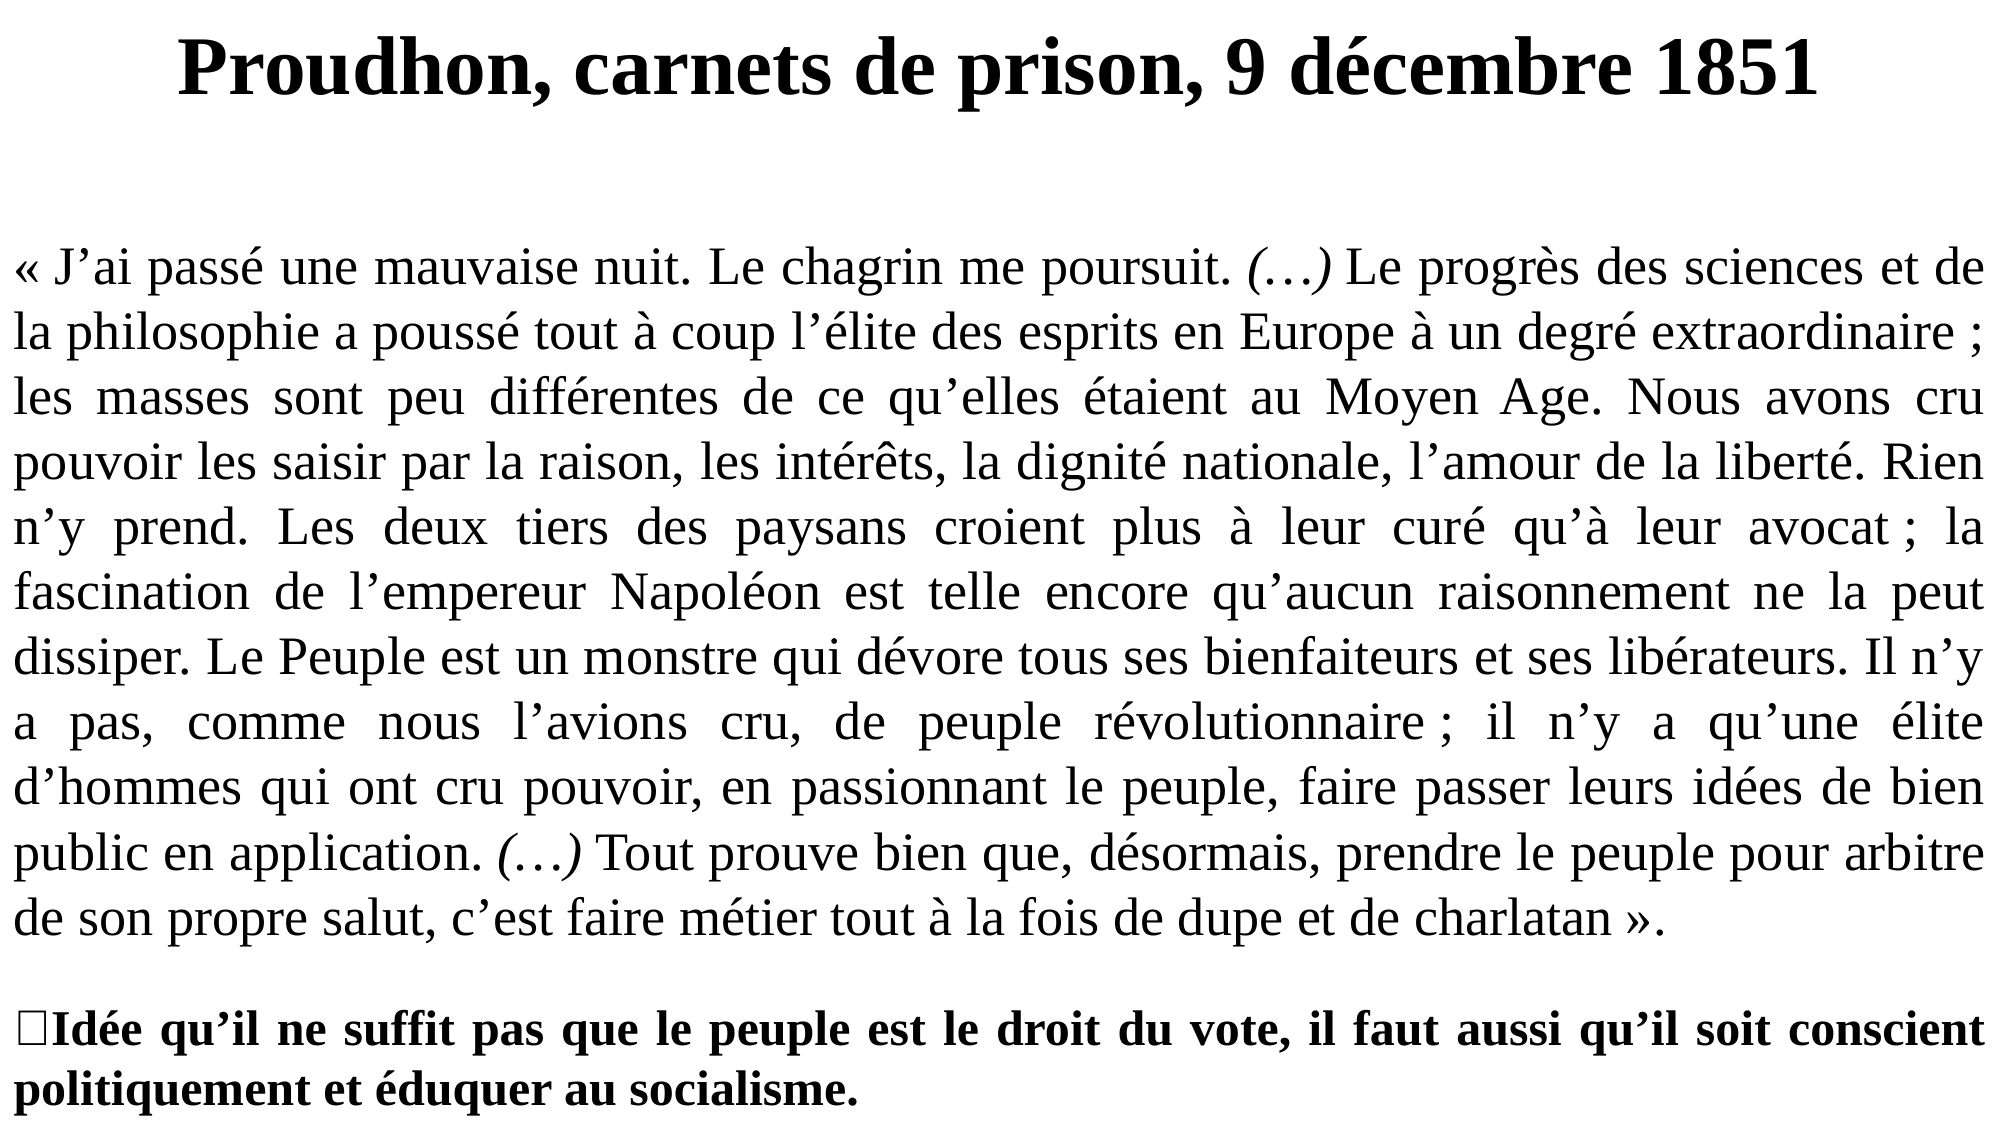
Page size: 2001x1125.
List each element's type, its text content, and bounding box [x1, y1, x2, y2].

title Proudhon, carnets de prison, 9 décembre 1851 [137, 0, 1863, 135]
list « J’ai passé une mauvaise nuit. Le chagrin me poursuit. (…) Le progrès des sciences et de la philosophie a poussé tout à coup l’élite des esprits en Europe à un degré extraordinaire ; les masses sont peu différentes de ce qu’elles étaient au Moyen Age. Nous avons cru pouvoir les saisir par la raison, les intérêts, la dignité nationale, l’amour de la liberté. Rien n’y prend. Les deux tiers des paysans croient plus à leur curé qu’à leur avocat ; la fascination de l’empereur Napoléon est telle encore qu’aucun raisonnement ne la peut dissiper. Le Peuple est un monstre qui dévore tous ses bienfaiteurs et ses libérateurs. Il n’y a pas, comme nous l’avions cru, de peuple révolutionnaire ; il n’y a qu’une élite d’hommes qui ont cru pouvoir, en passionnant le peuple, faire passer leurs idées de bien public en application. (…) Tout prouve bien que, désormais, prendre le peuple pour arbitre de son propre salut, c’est faire métier tout à la fois de dupe et de charlatan ». Idée qu’il ne suffit pas que le peuple est le droit du vote, il faut aussi qu’il soit conscient politiquement et éduquer au socialisme. [13, 217, 1988, 1125]
